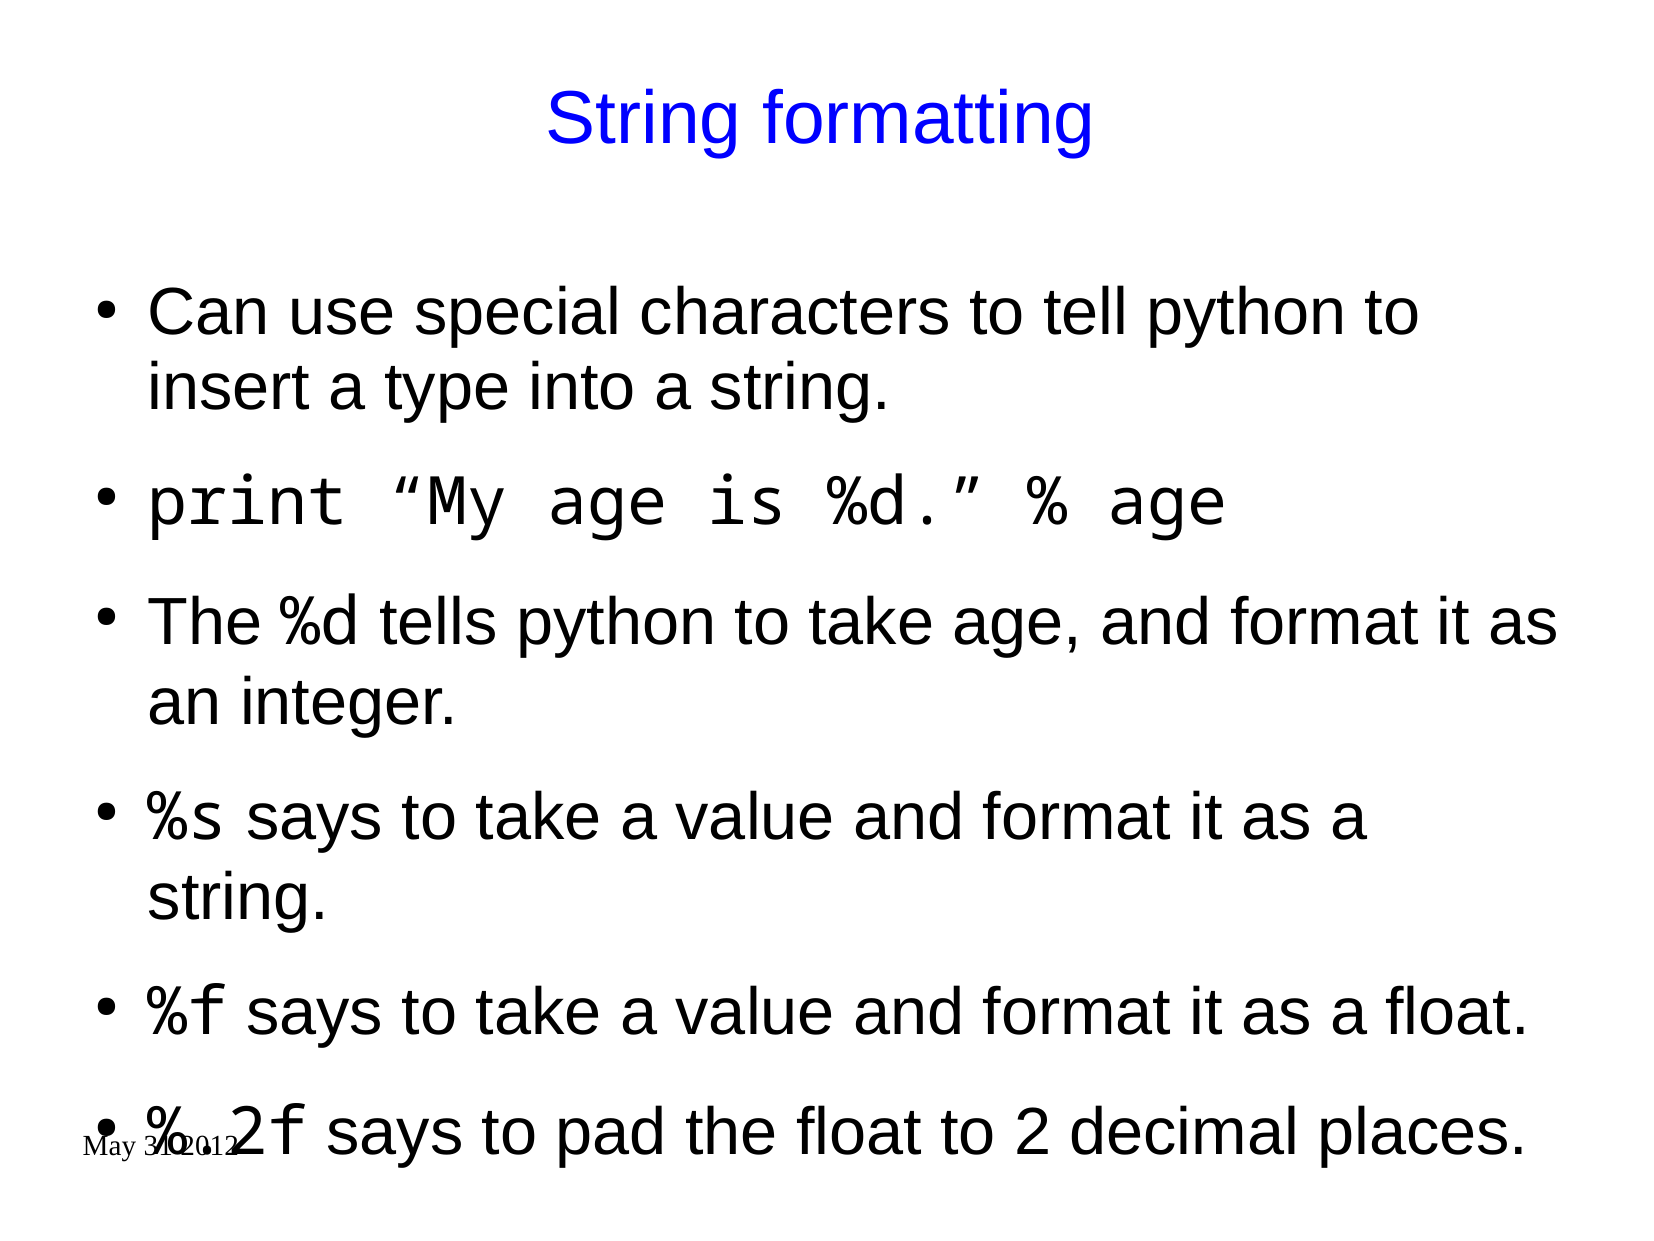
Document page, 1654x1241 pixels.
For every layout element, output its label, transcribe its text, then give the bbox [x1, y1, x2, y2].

title String formatting [76, 58, 1565, 178]
list Can use special characters to tell python to insert a type into a string. print “My age is %d.” % age The %d tells python to take age, and format it as an integer. %s says to take a value and format it as a string. %f says to take a value and format it as a float. %.2f says to pad the float to 2 decimal places. [76, 274, 1565, 1094]
